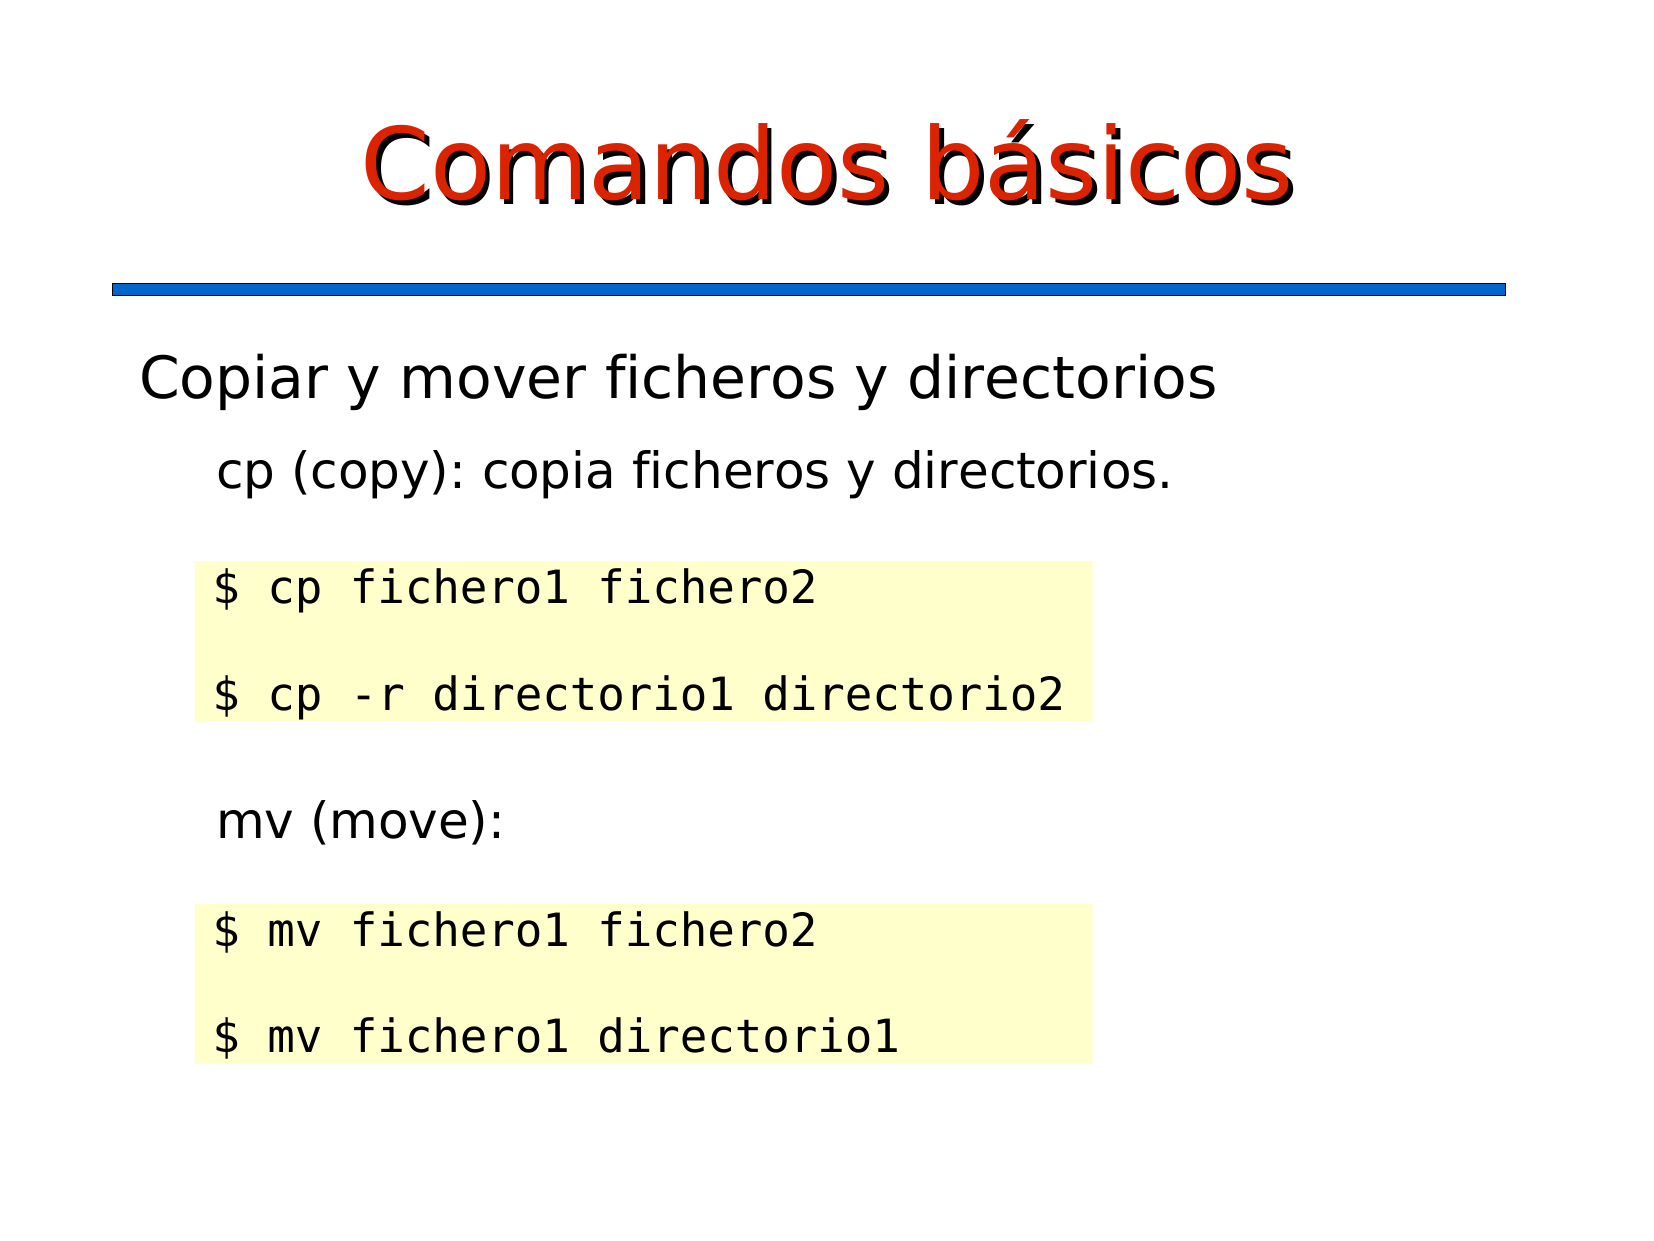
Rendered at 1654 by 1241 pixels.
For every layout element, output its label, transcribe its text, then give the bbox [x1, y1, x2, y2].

list Copiar y mover ficheros y directorios cp (copy): copia ficheros y directorios. mv (move): [121, 344, 1534, 1181]
text_box $ mv fichero1 fichero2 $ mv fichero1 directorio1 [194, 903, 1093, 1064]
title Comandos básicos [121, 61, 1534, 269]
text_box $ cp fichero1 fichero2 $ cp -r directorio1 directorio2 [194, 561, 1093, 722]
